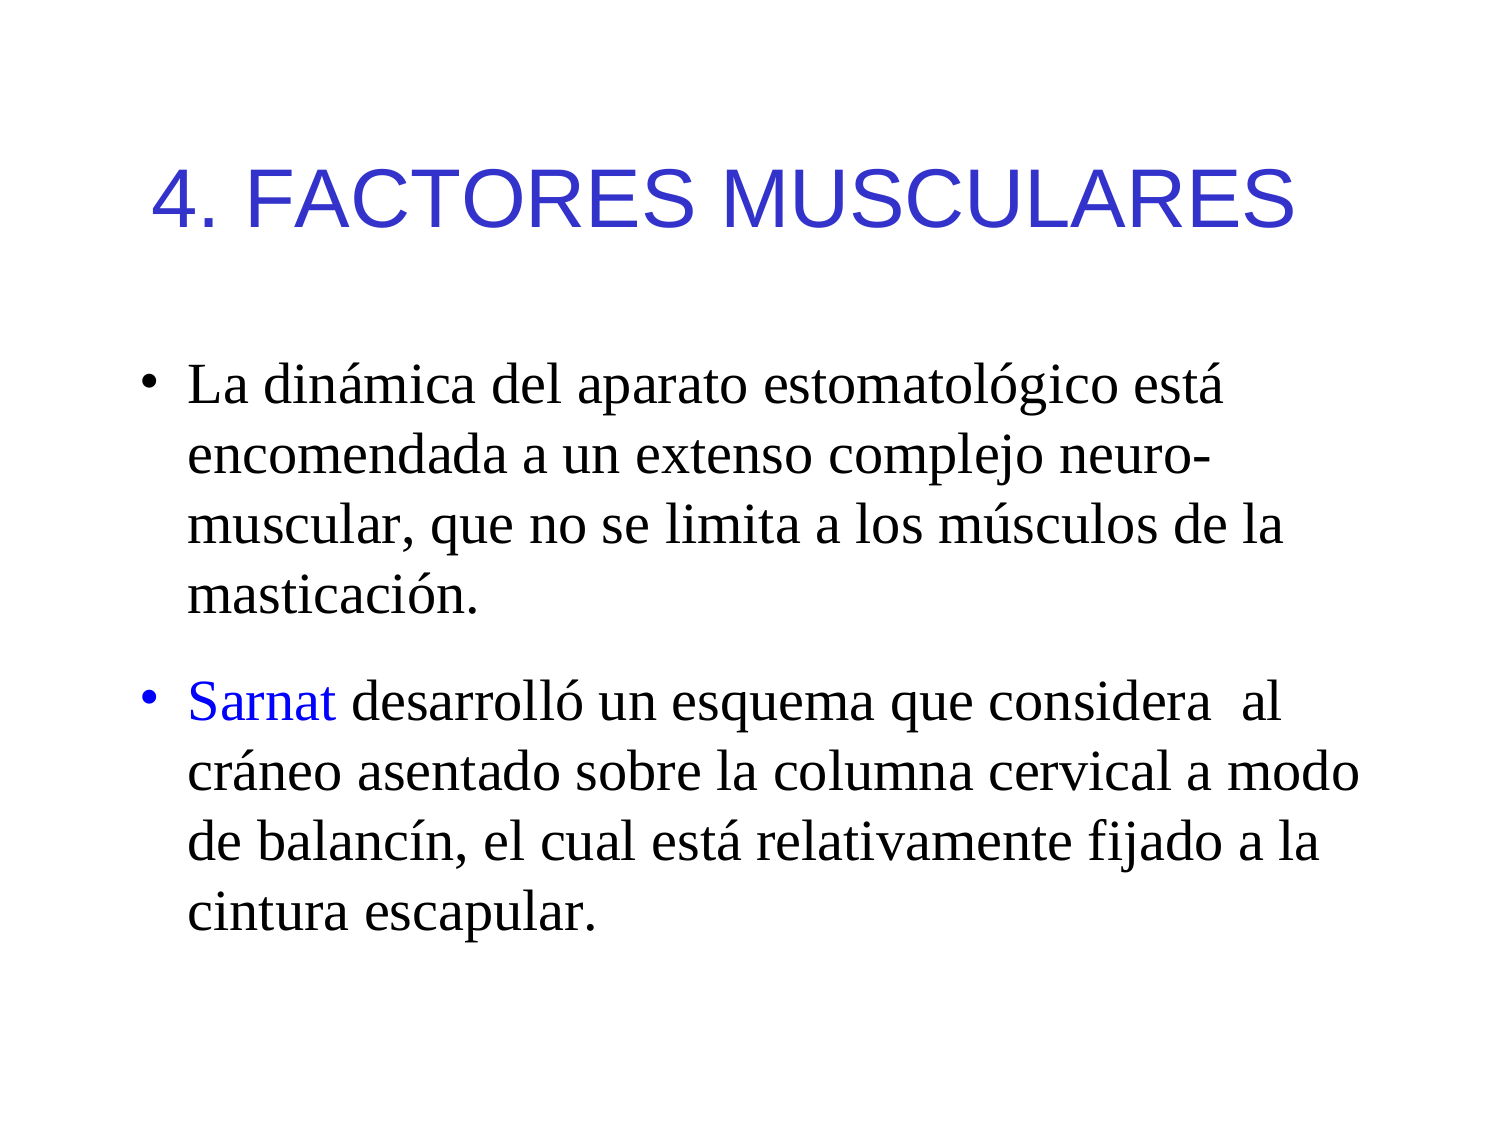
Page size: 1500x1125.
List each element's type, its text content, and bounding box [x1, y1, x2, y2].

text_box La dinámica del aparato estomatológico está encomendada a un extenso complejo neuro-muscular, que no se limita a los músculos de la masticación. Sarnat desarrolló un esquema que considera al cráneo asentado sobre la columna cervical a modo de balancín, el cual está relativamente fijado a la cintura escapular. [125, 338, 1377, 950]
title 4. FACTORES MUSCULARES [62, 99, 1388, 288]
